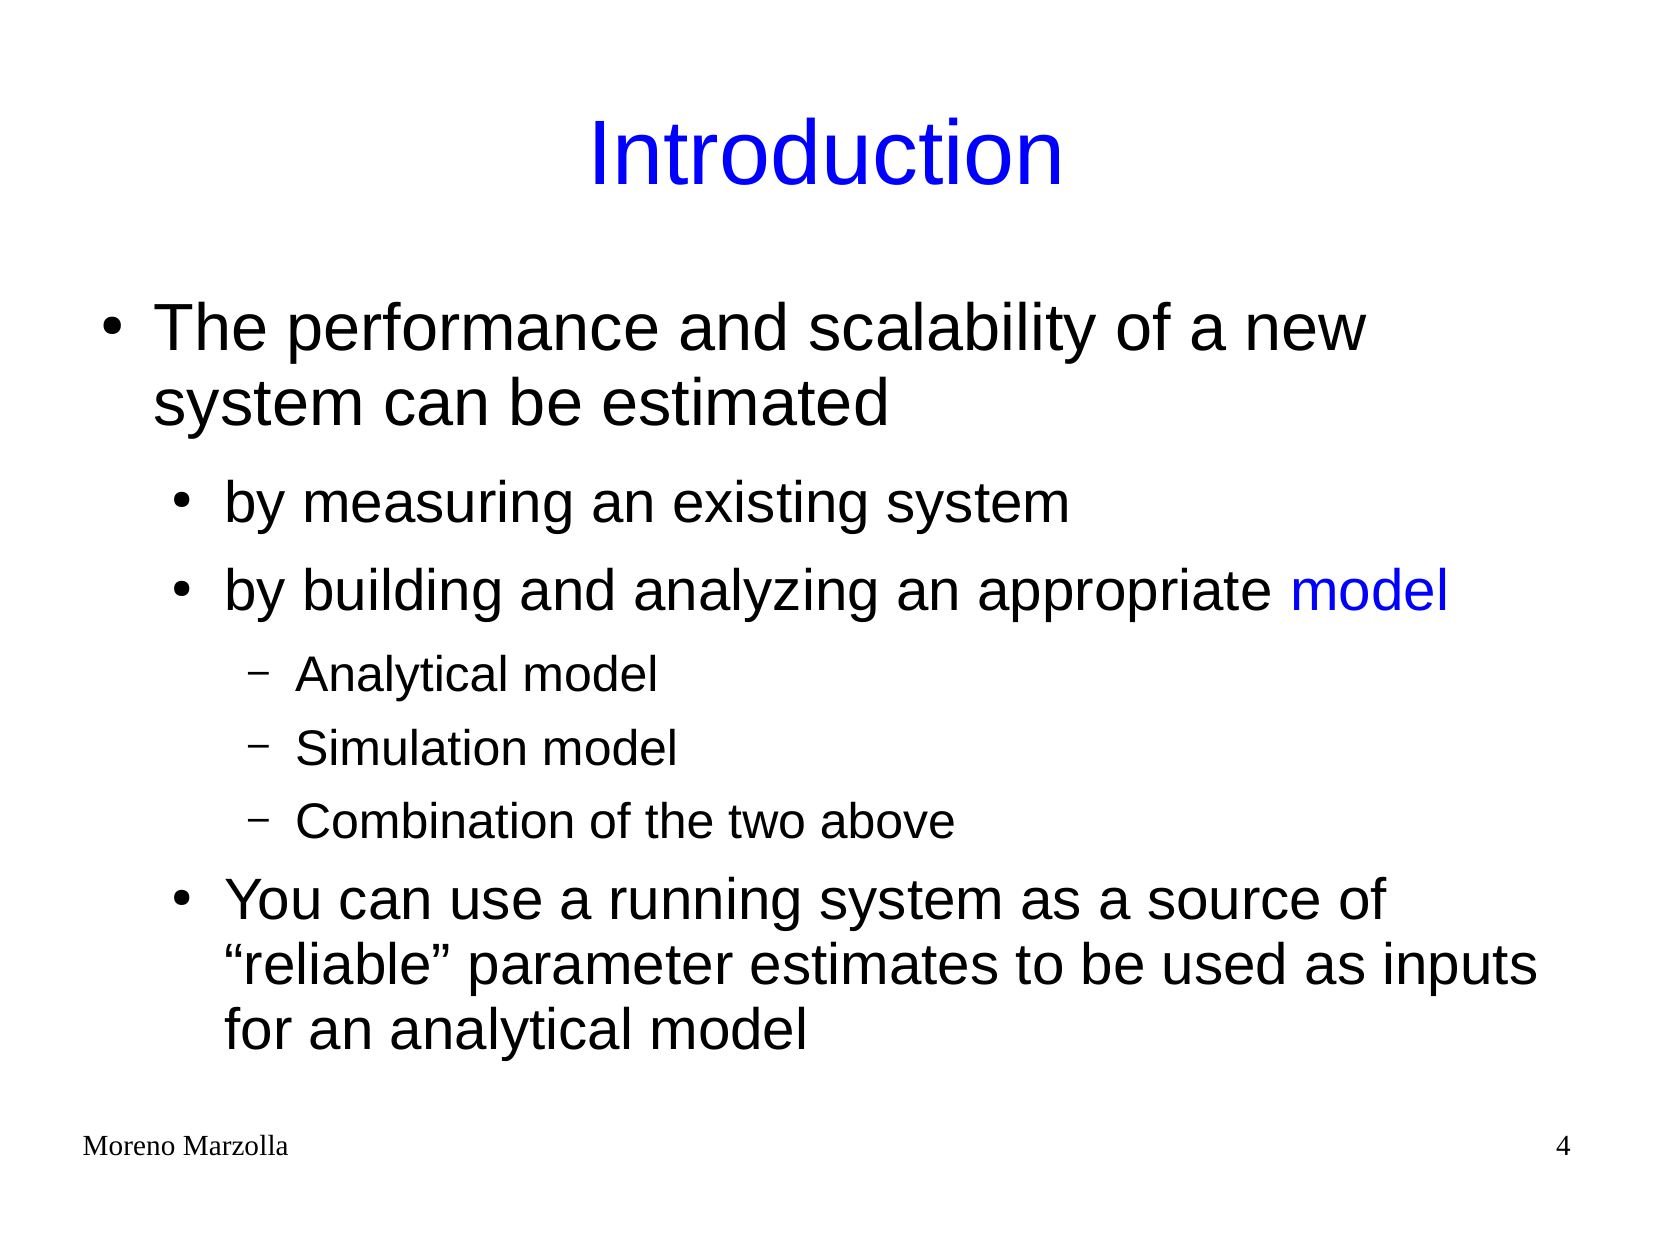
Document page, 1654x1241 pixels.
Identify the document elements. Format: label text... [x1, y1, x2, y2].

title Introduction [82, 56, 1571, 250]
list The performance and scalability of a new system can be estimated by measuring an existing system by building and analyzing an appropriate model Analytical model Simulation model Combination of the two above You can use a running system as a source of “reliable” parameter estimates to be used as inputs for an analytical model [82, 290, 1571, 1094]
